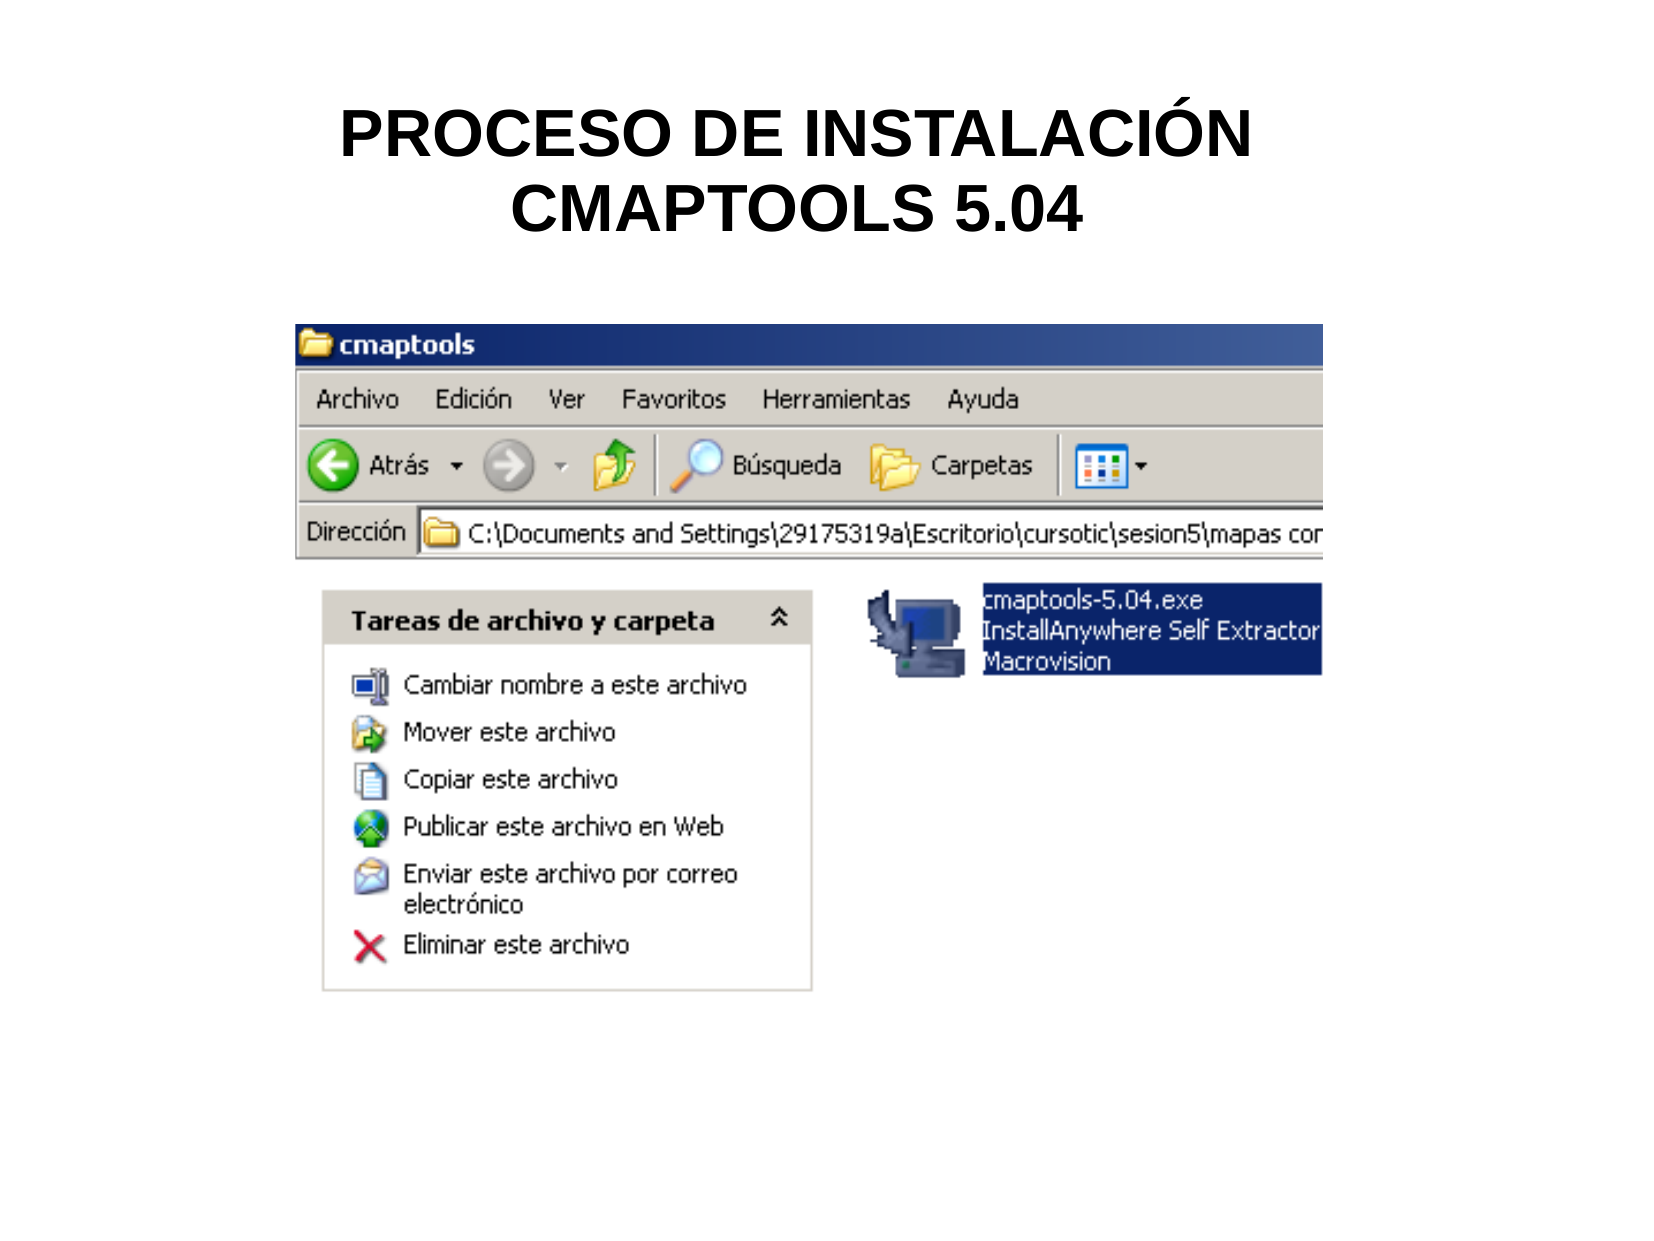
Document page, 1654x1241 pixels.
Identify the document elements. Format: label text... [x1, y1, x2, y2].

picture [295, 324, 1323, 1004]
text_box PROCESO DE INSTALACIÓN CMAPTOOLS 5.04 [177, 88, 1418, 253]
